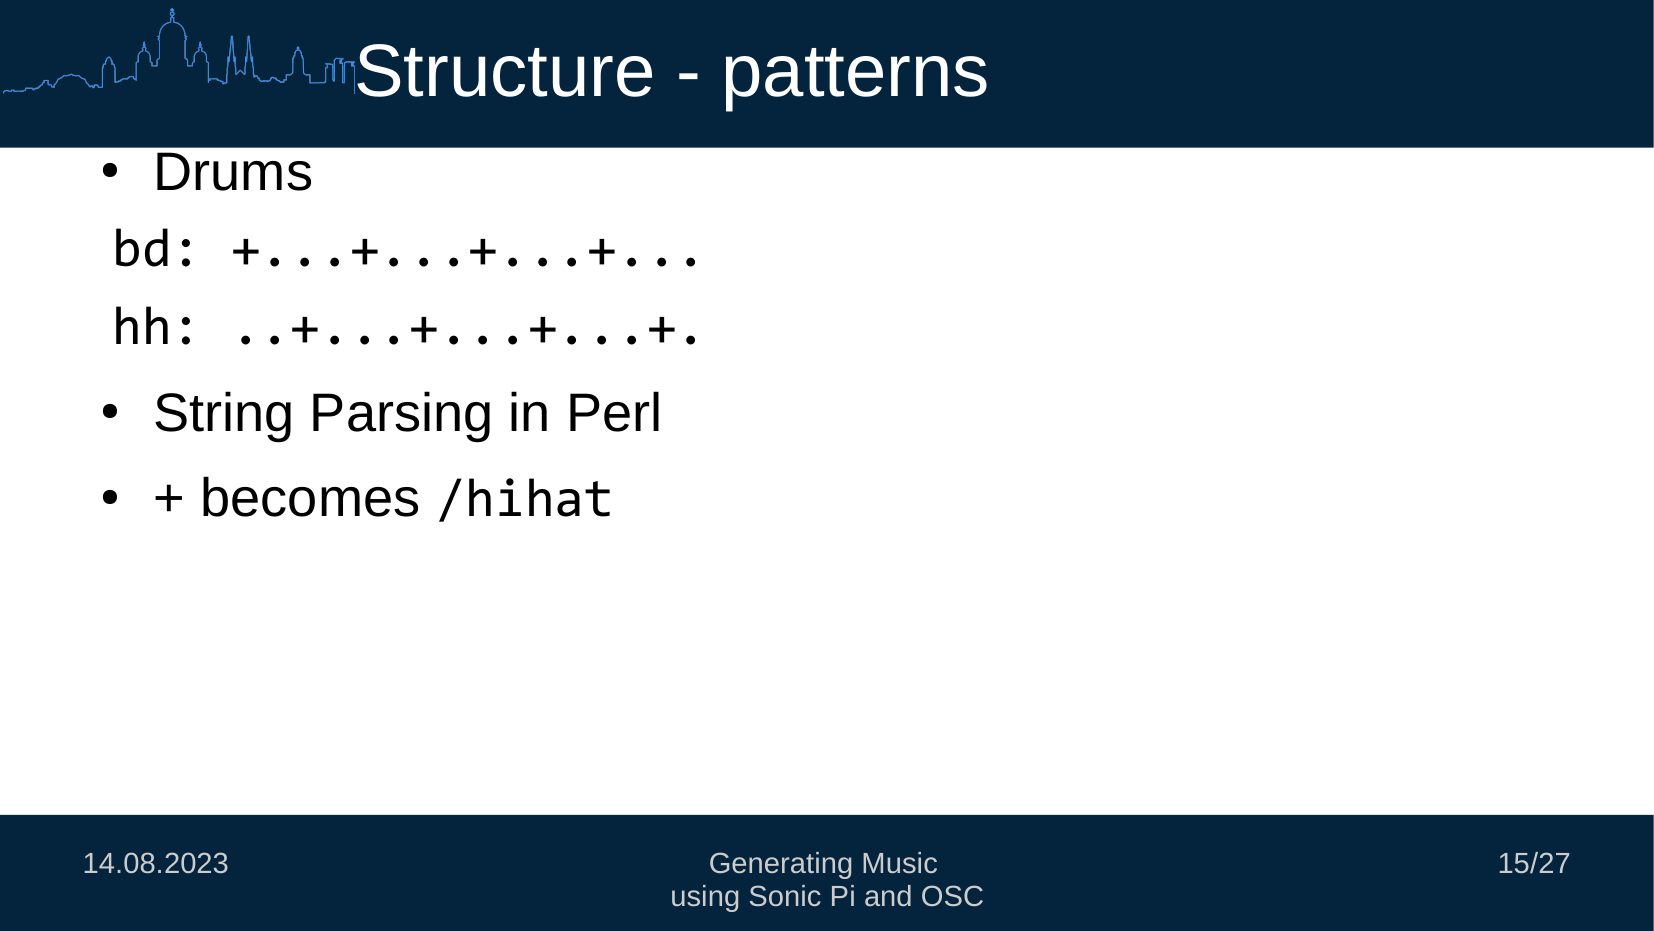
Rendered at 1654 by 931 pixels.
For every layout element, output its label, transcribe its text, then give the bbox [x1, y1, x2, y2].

title Structure - patterns [354, 5, 1654, 136]
list Drums bd: +...+...+...+... hh: ..+...+...+...+. String Parsing in Perl + becomes /hihat [82, 141, 809, 815]
picture [3, 8, 354, 94]
